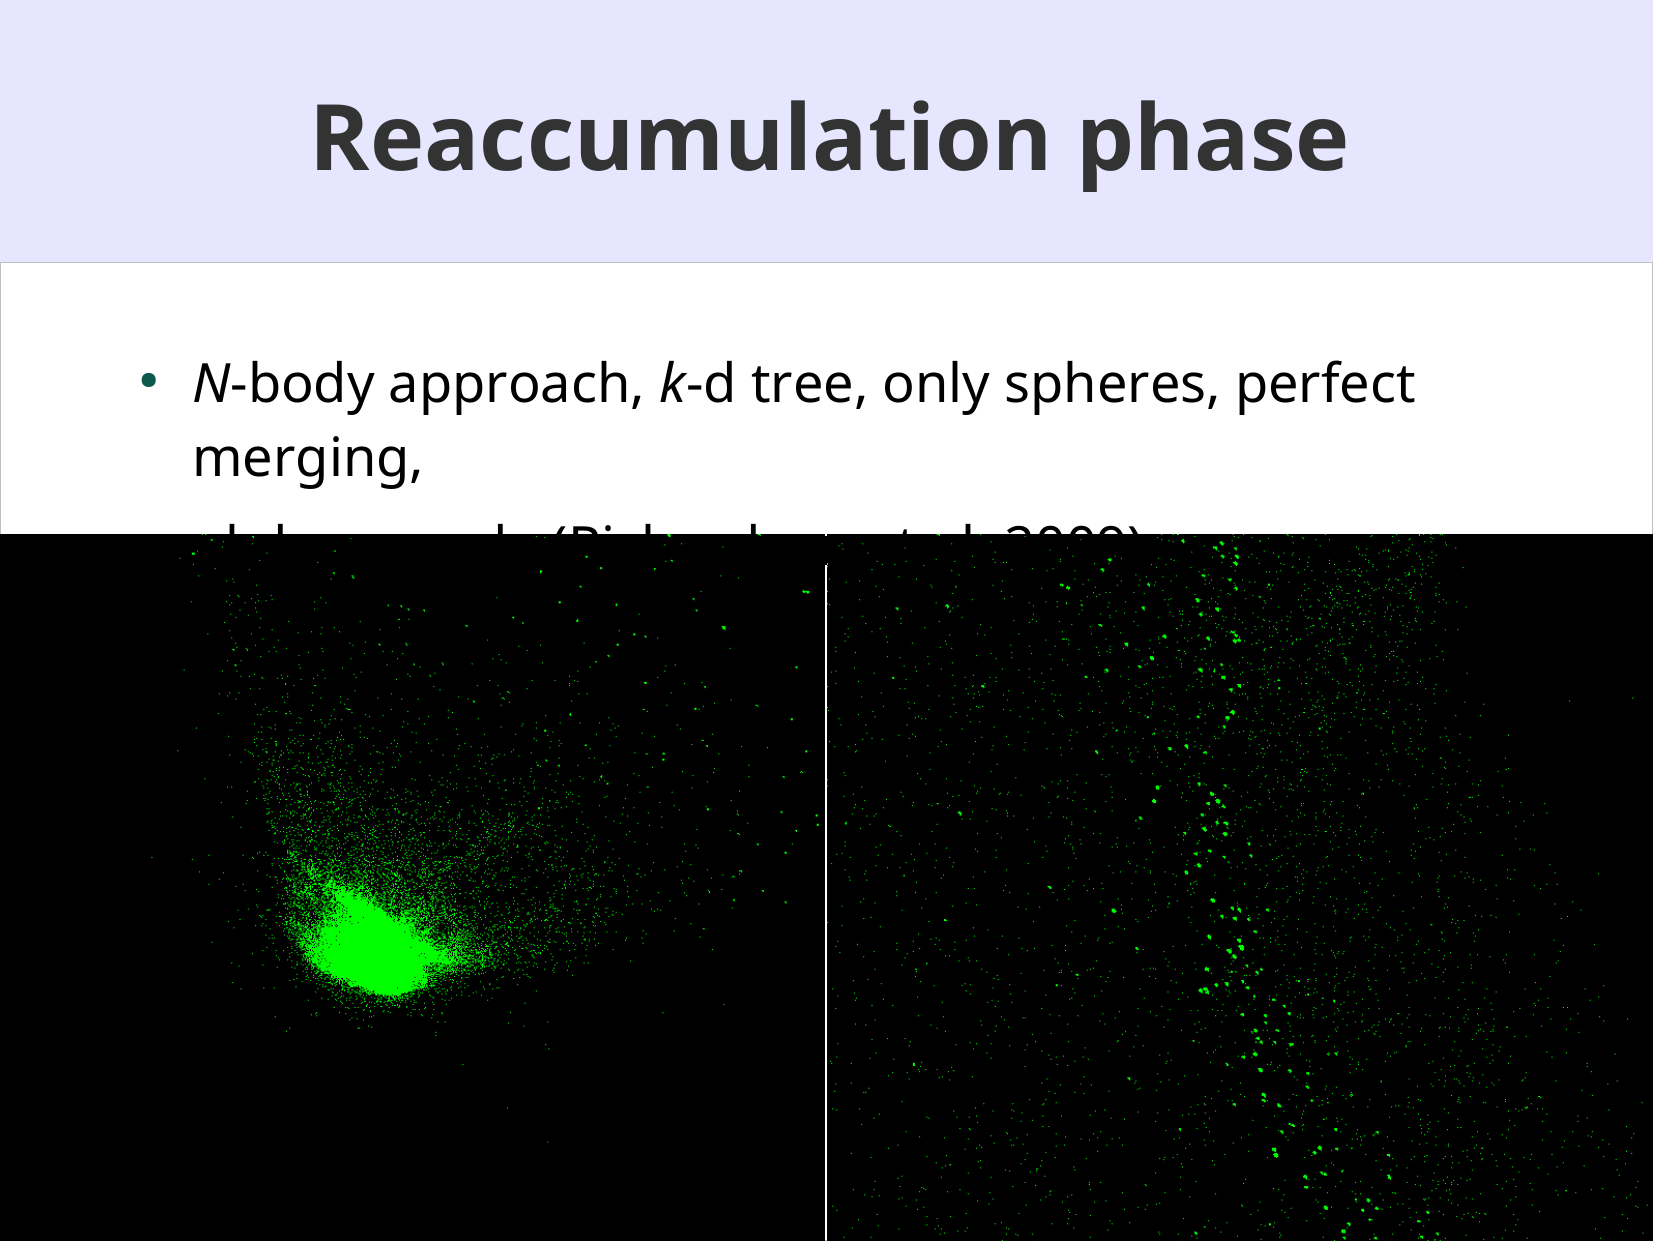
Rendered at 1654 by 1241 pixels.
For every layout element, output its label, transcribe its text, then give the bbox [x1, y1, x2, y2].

picture [0, 534, 825, 1241]
list N-body approach, k-d tree, only spheres, perfect merging, pkdgrav code (Richardson et al. 2009) [121, 344, 1534, 1065]
title Reaccumulation phase [124, 31, 1536, 239]
picture [827, 534, 1653, 1241]
